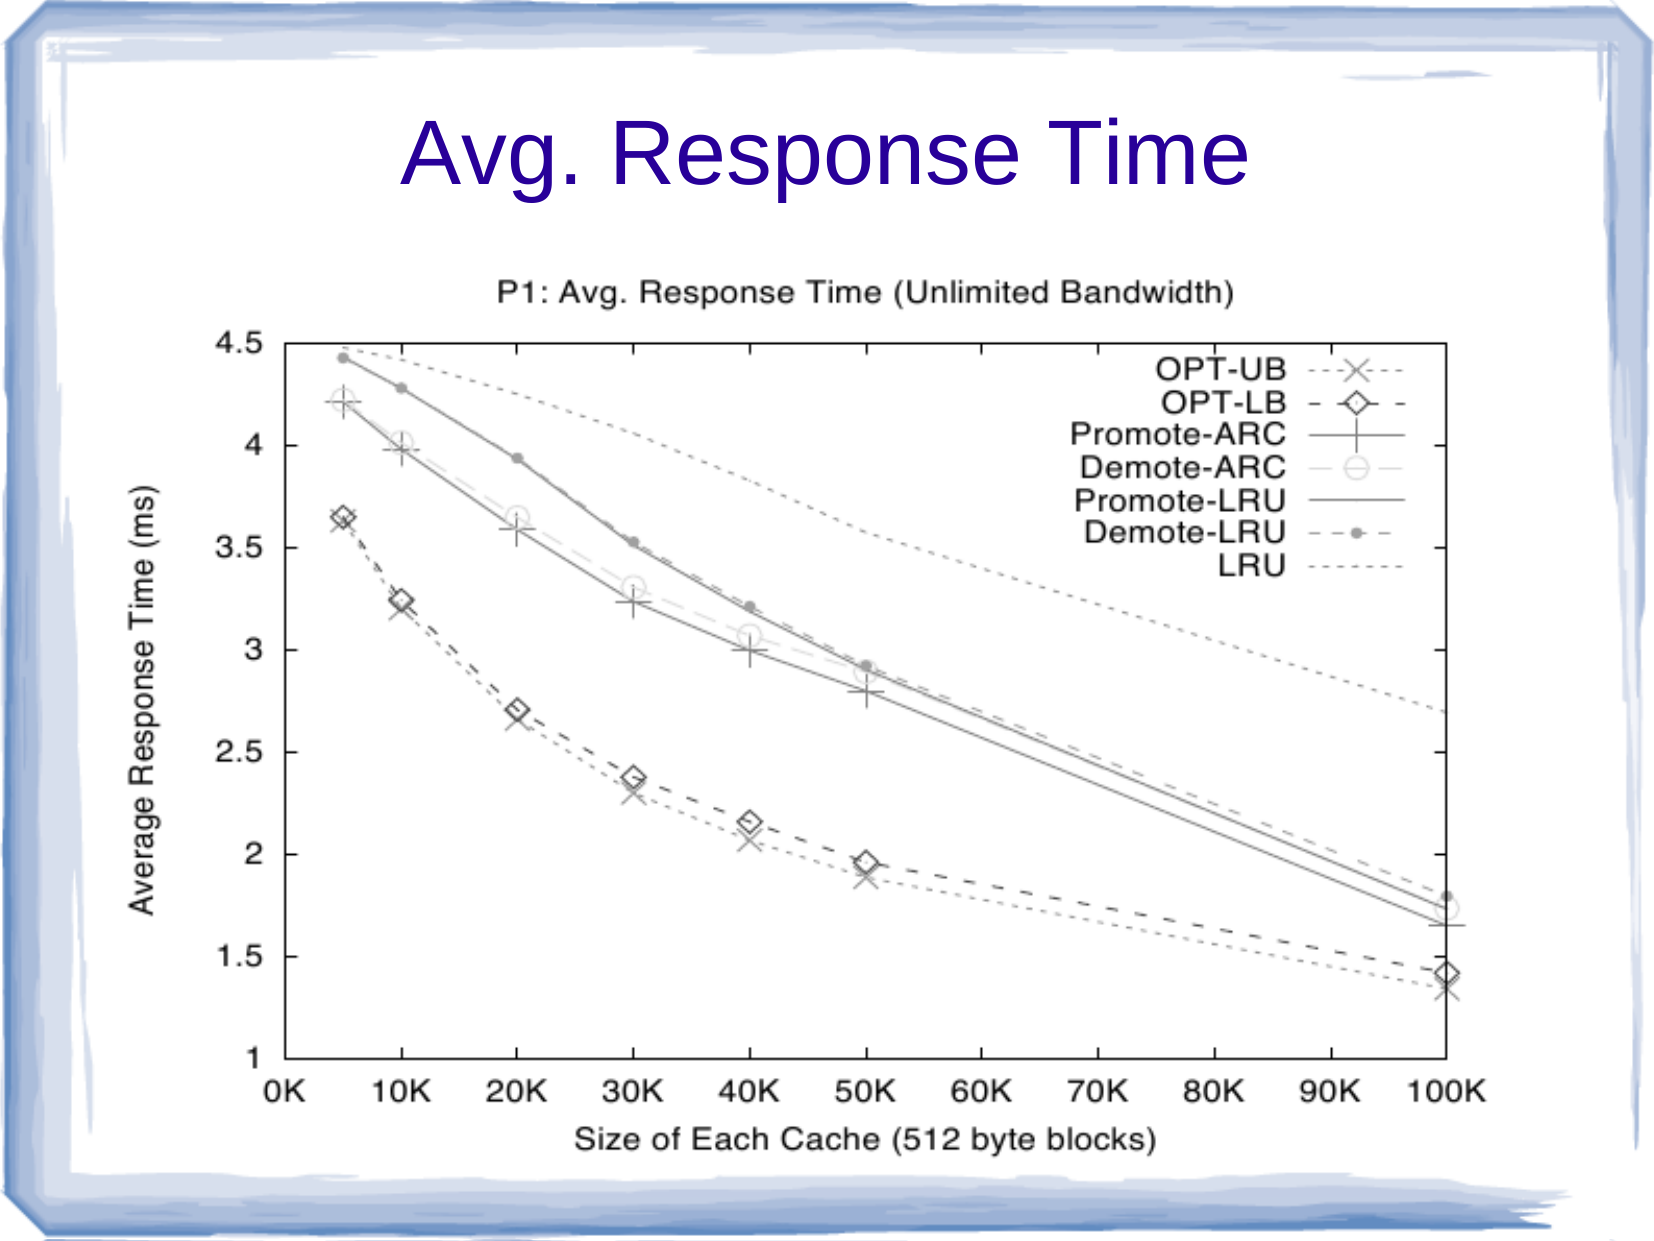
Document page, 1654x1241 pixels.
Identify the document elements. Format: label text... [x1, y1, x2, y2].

title Avg. Response Time [82, 56, 1571, 250]
picture [0, 0, 1654, 1241]
